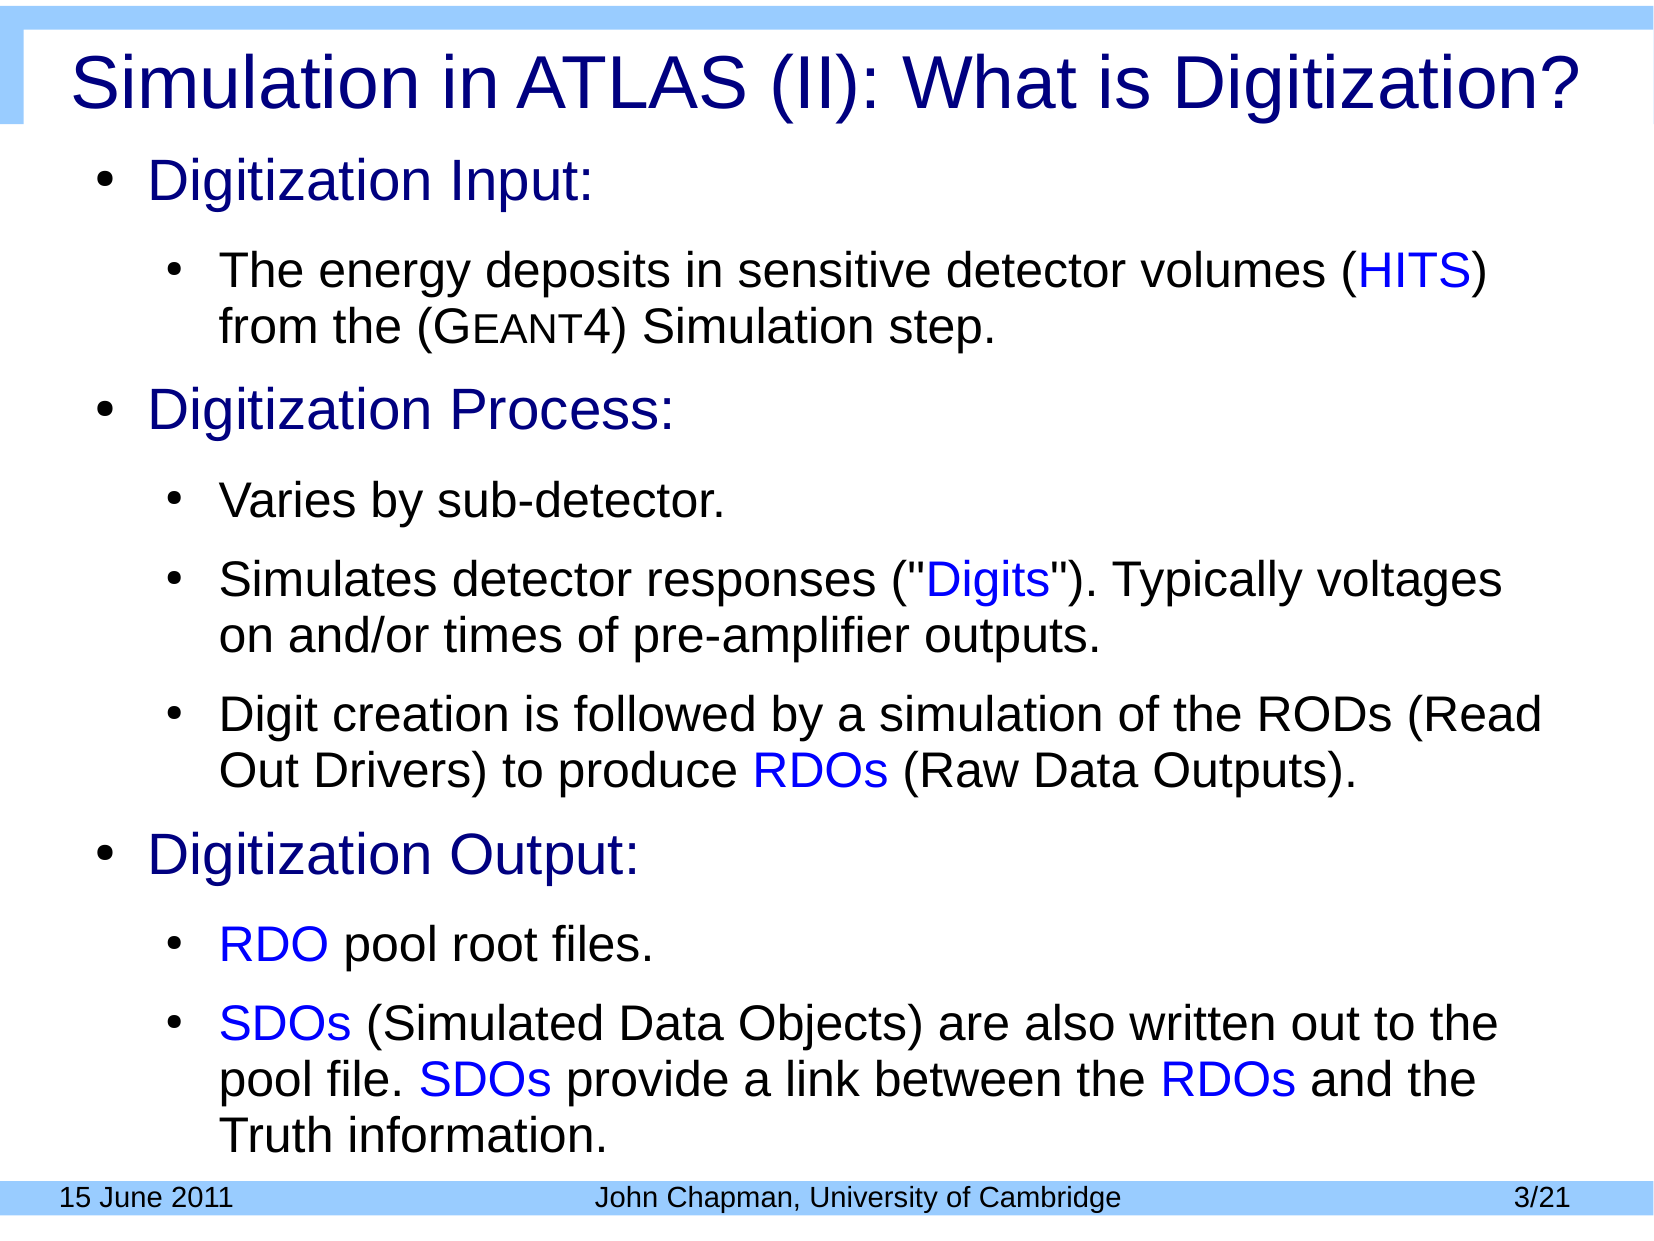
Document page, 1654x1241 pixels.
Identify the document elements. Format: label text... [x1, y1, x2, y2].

title Simulation in ATLAS (II): What is Digitization? [0, 23, 1654, 142]
list Digitization Input: The energy deposits in sensitive detector volumes (HITS) from the (GEANT4) Simulation step. Digitization Process: Varies by sub-detector. Simulates detector responses ("Digits"). Typically voltages on and/or times of pre-amplifier outputs. Digit creation is followed by a simulation of the RODs (Read Out Drivers) to produce RDOs (Raw Data Outputs). Digitization Output: RDO pool root files. SDOs (Simulated Data Objects) are also written out to the pool file. SDOs provide a link between the RDOs and the Truth information. [76, 147, 1565, 1162]
